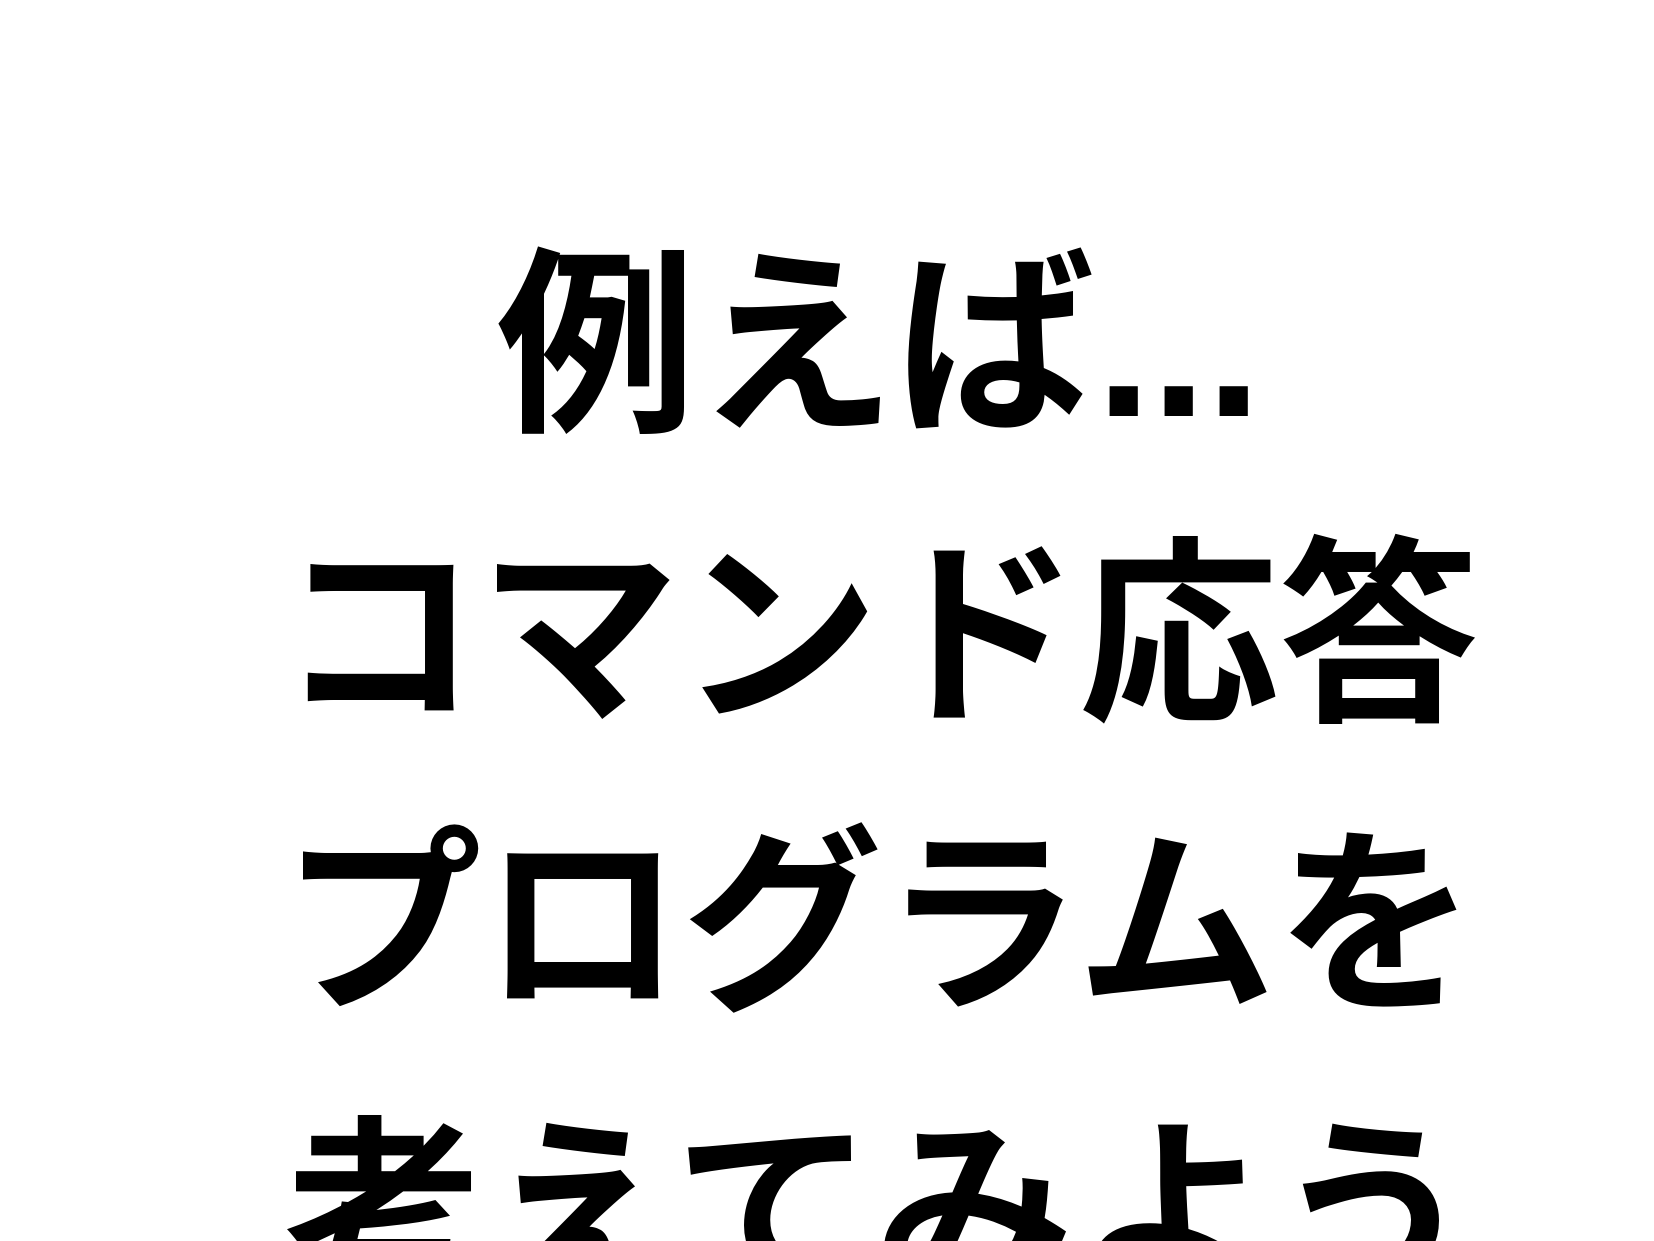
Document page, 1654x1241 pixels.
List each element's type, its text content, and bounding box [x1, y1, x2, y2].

text_box 例えば... コマンド応答 プログラムを 考えてみよう [264, 177, 1383, 1062]
